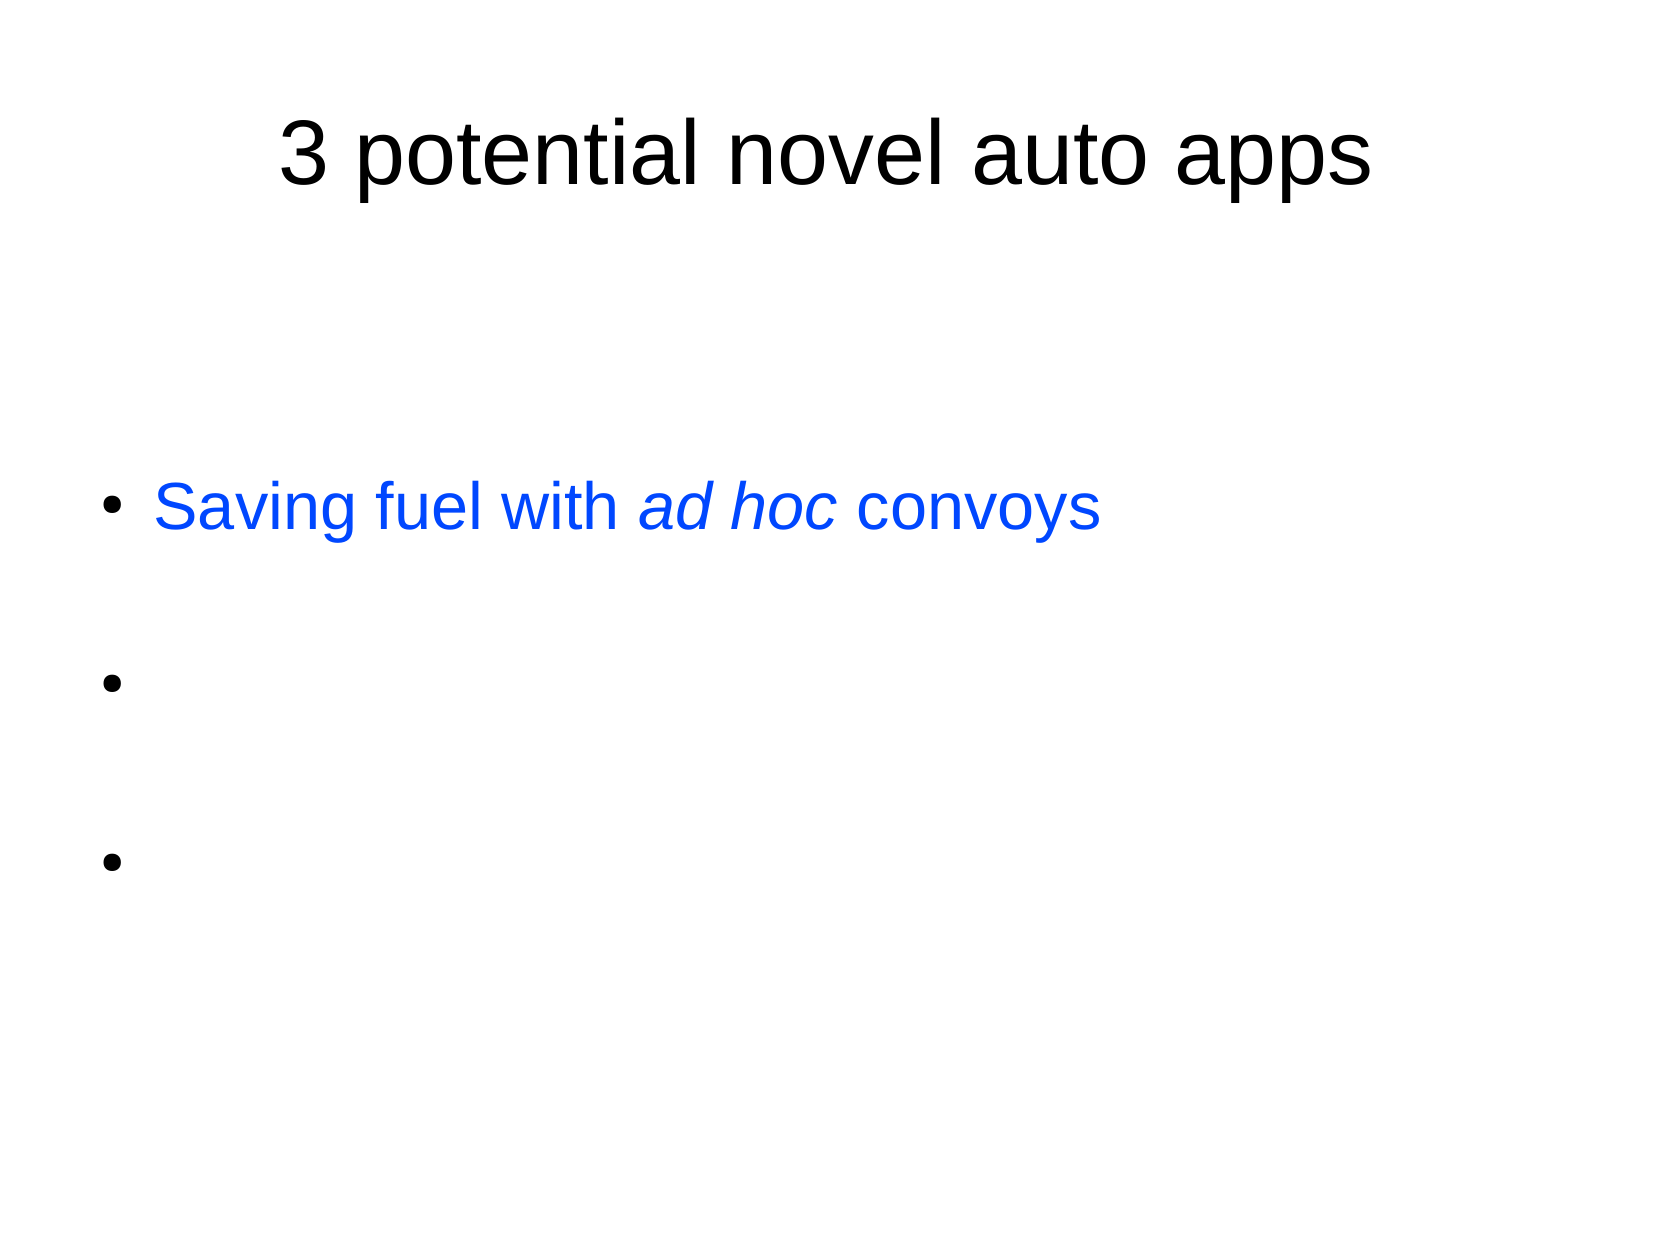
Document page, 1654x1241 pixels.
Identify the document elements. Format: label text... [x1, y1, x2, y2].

list Saving fuel with ad hoc convoys [82, 290, 1571, 1109]
title 3 potential novel auto apps [82, 49, 1571, 257]
